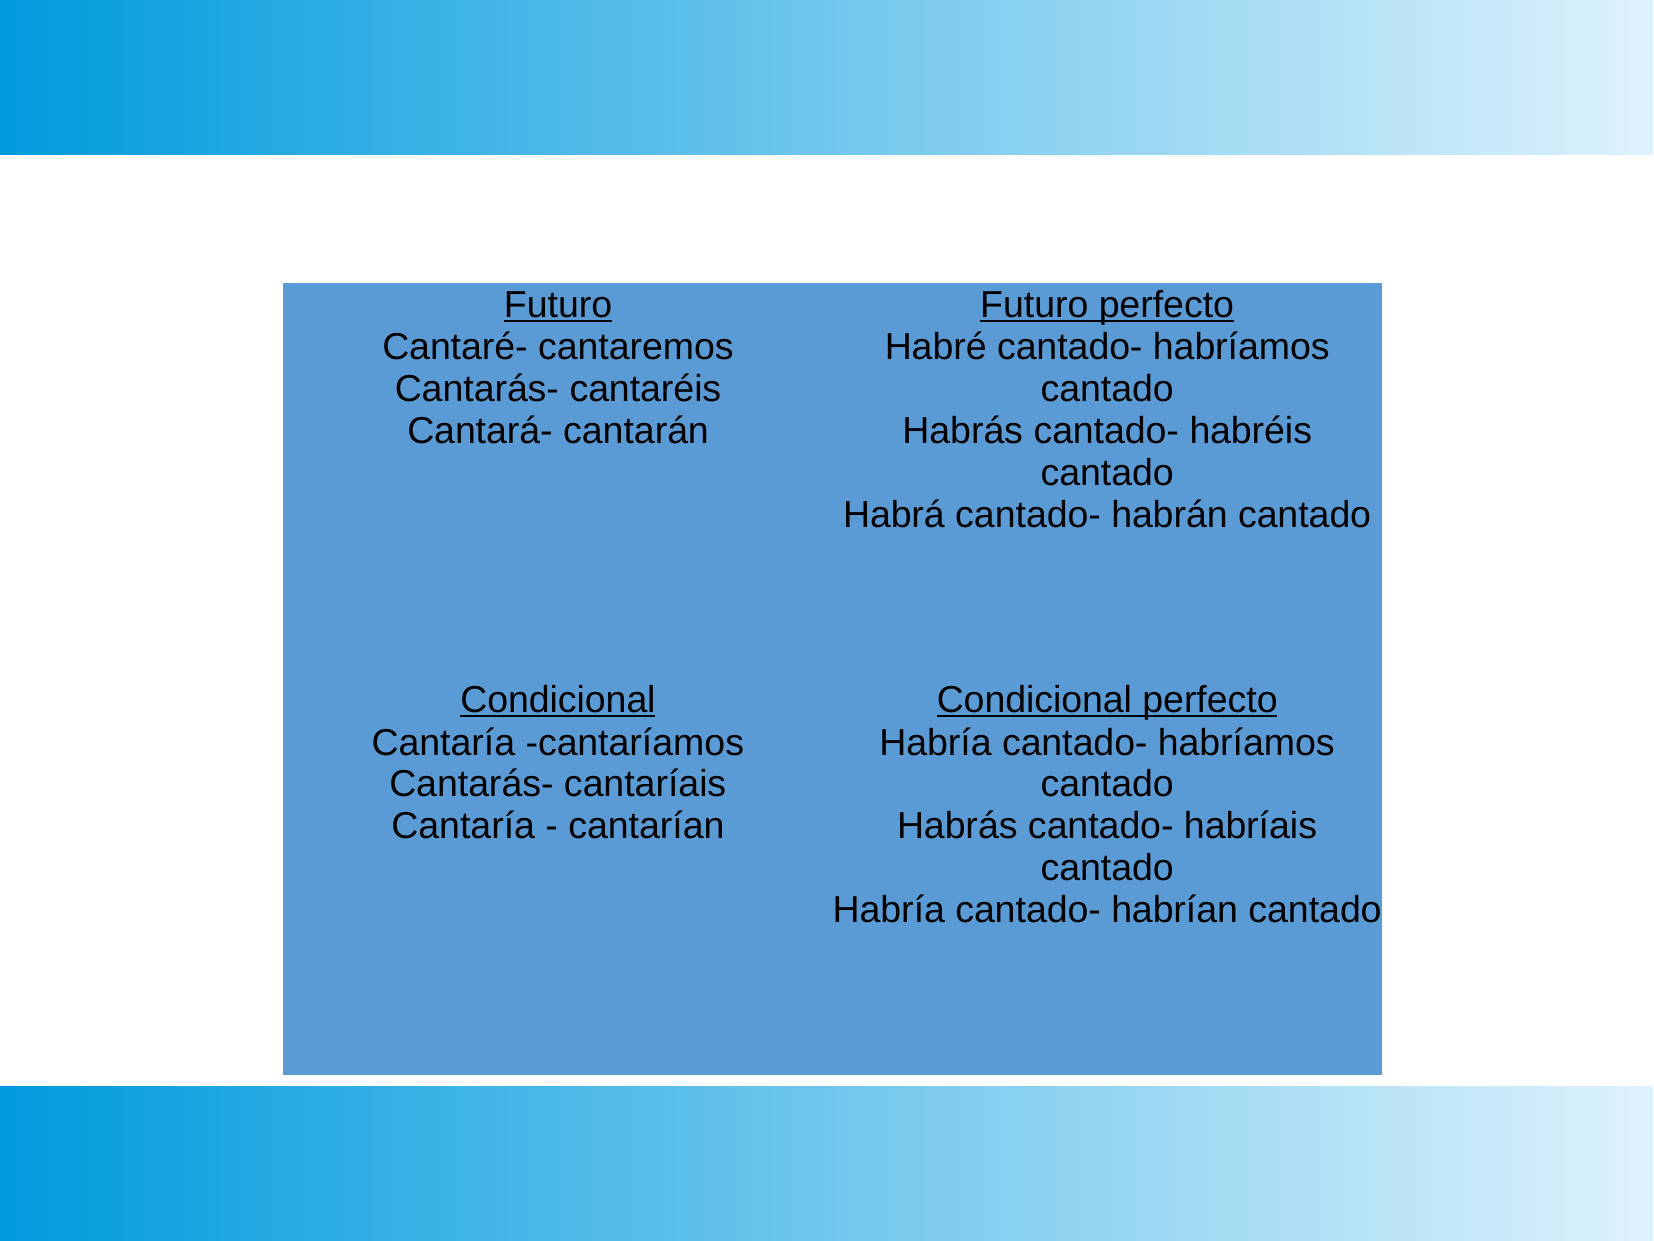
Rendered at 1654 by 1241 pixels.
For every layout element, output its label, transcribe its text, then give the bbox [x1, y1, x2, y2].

table_header Futuro perfecto Habré cantado- habríamos cantado Habrás cantado- habréis cantado Habrá cantado- habrán cantado [833, 283, 1382, 679]
table_header Futuro Cantaré- cantaremos Cantarás- cantaréis Cantará- cantarán [283, 283, 833, 679]
table_cell Condicional perfecto Habría cantado- habríamos cantado Habrás cantado- habríais cantado Habría cantado- habrían cantado [833, 679, 1382, 1075]
table_cell Condicional Cantaría -cantaríamos Cantarás- cantaríais Cantaría - cantarían [283, 679, 833, 1075]
